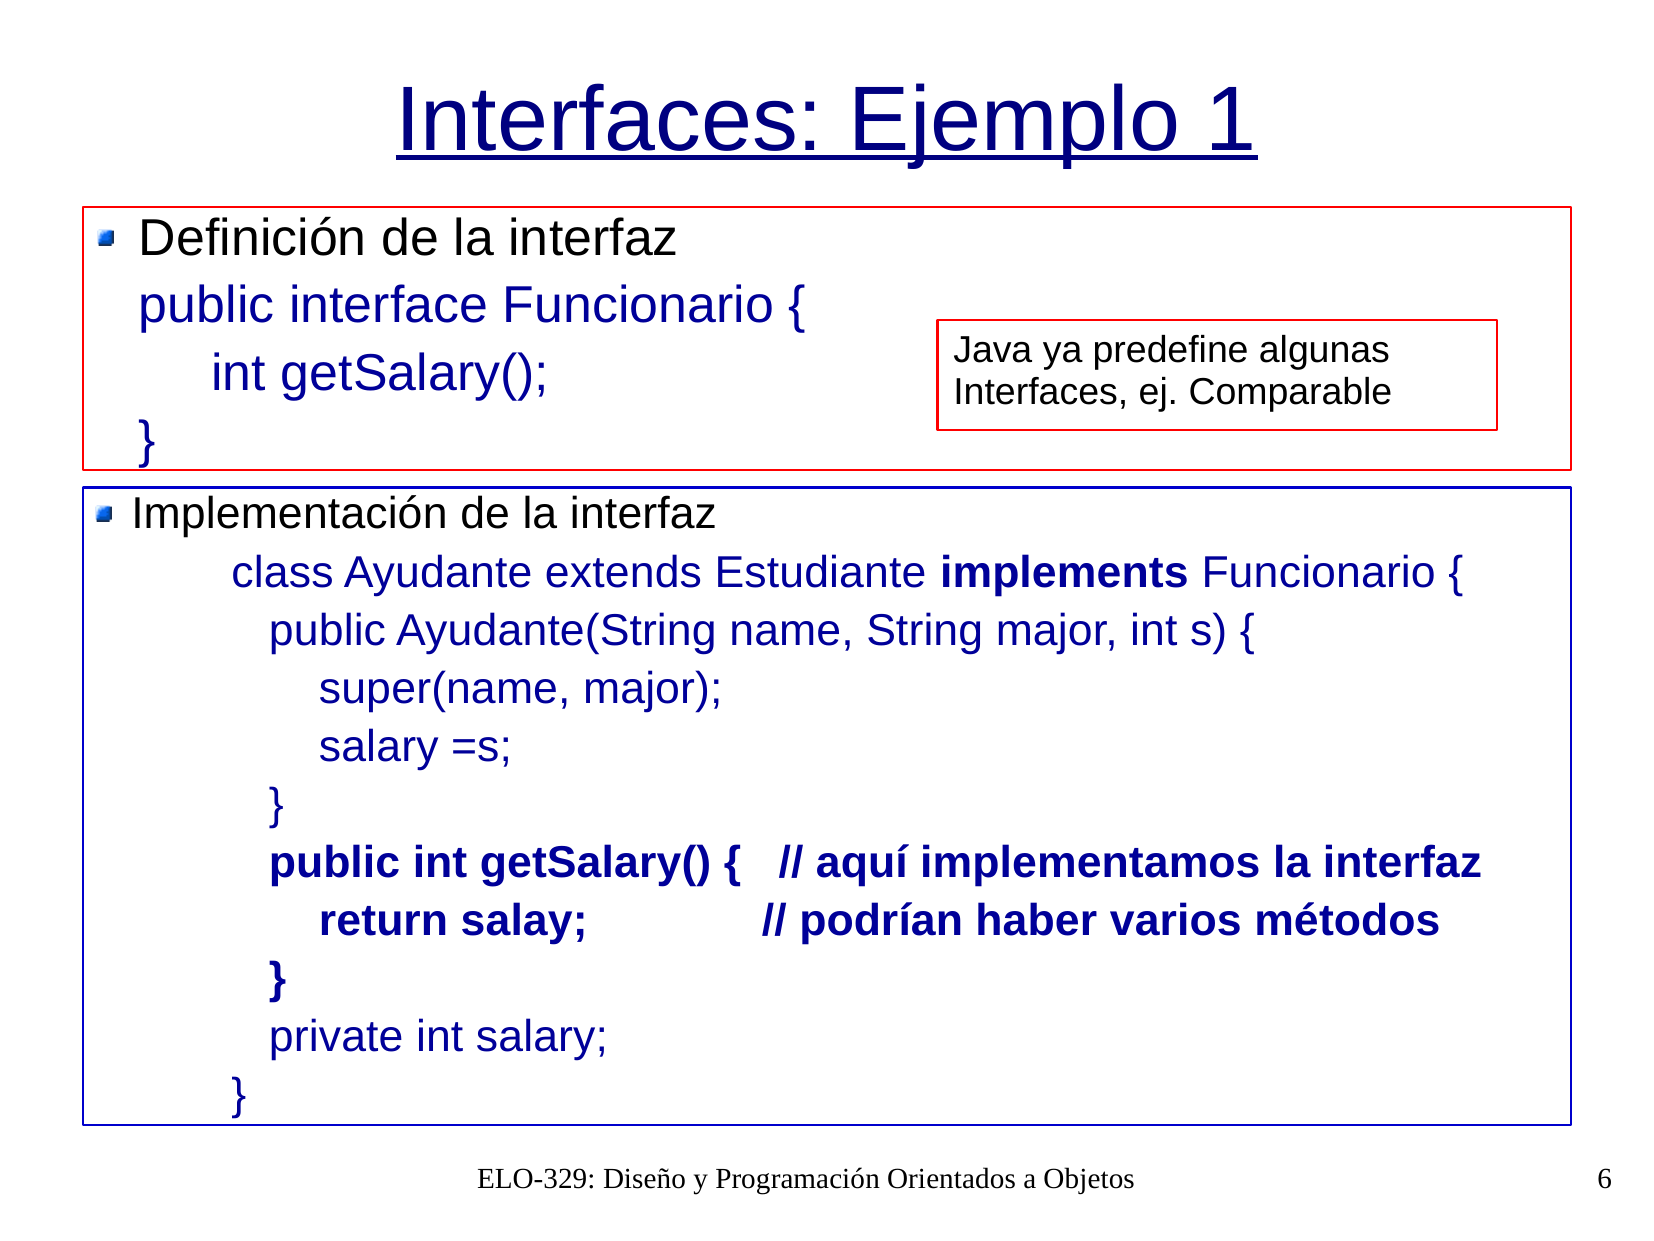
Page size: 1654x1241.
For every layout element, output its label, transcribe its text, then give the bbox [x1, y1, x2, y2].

list Implementación de la interfaz class Ayudante extends Estudiante implements Funcionario { public Ayudante(String name, String major, int s) { super(name, major); salary =s; } public int getSalary() { // aquí implementamos la interfaz return salay; // podrían haber varios métodos } private int salary; } [82, 487, 1571, 1126]
title Interfaces: Ejemplo 1 [82, 49, 1571, 188]
list Definición de la interfaz public interface Funcionario { int getSalary(); } [82, 207, 1571, 470]
text_box Java ya predefine algunas Interfaces, ej. Comparable [937, 319, 1498, 430]
